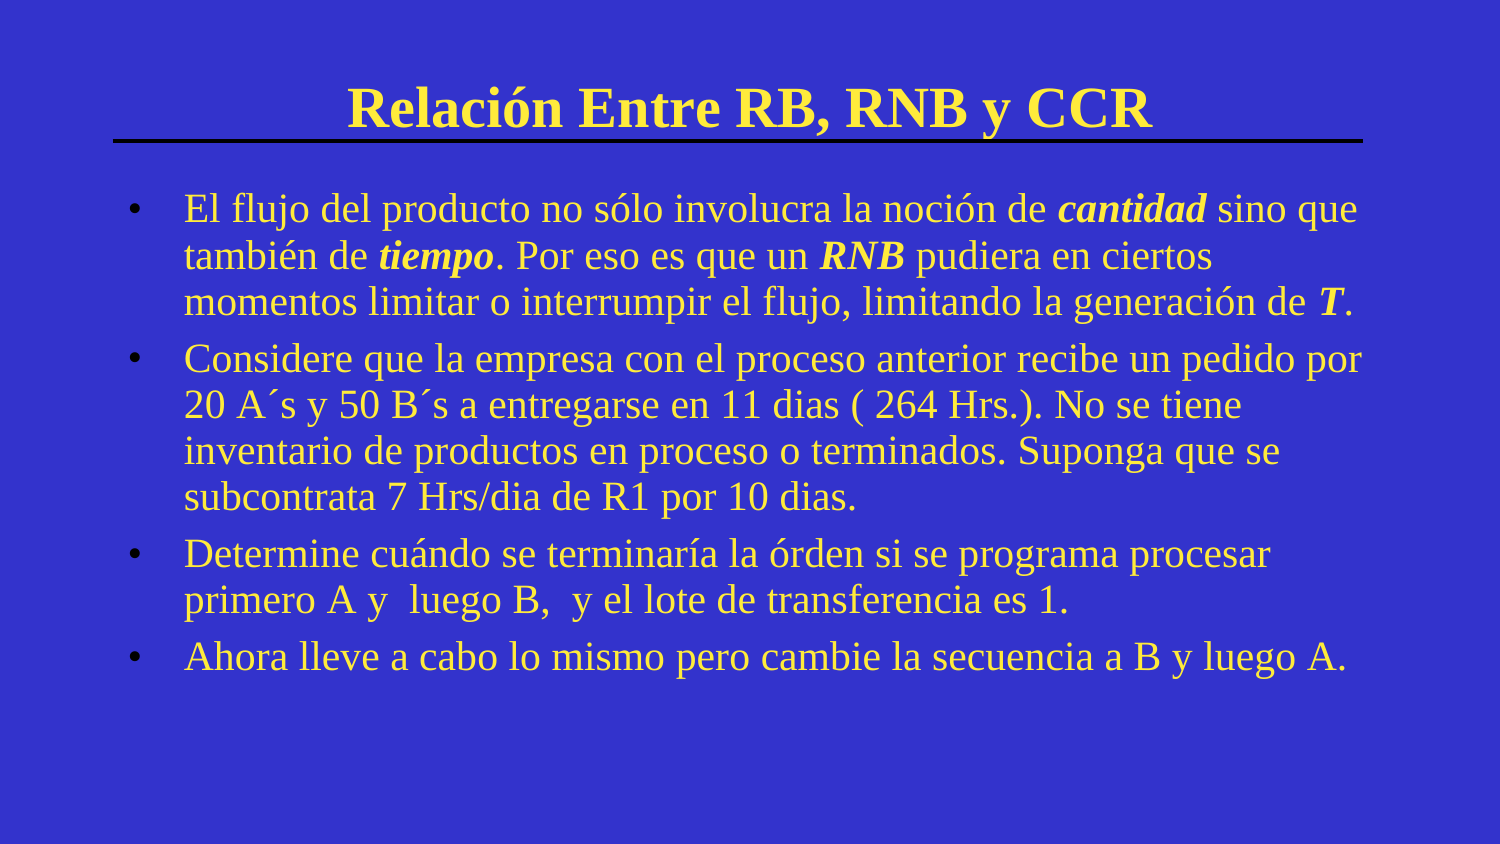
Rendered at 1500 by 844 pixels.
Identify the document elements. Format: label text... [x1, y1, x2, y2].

list El flujo del producto no sólo involucra la noción de cantidad sino que también de tiempo. Por eso es que un RNB pudiera en ciertos momentos limitar o interrumpir el flujo, limitando la generación de T. Considere que la empresa con el proceso anterior recibe un pedido por 20 A´s y 50 B´s a entregarse en 11 dias ( 264 Hrs.). No se tiene inventario de productos en proceso o terminados. Suponga que se subcontrata 7 Hrs/dia de R1 por 10 dias. Determine cuándo se terminaría la órden si se programa procesar primero A y luego B, y el lote de transferencia es 1. Ahora lleve a cabo lo mismo pero cambie la secuencia a B y luego A. [112, 179, 1388, 685]
title Relación Entre RB, RNB y CCR [112, 37, 1388, 179]
